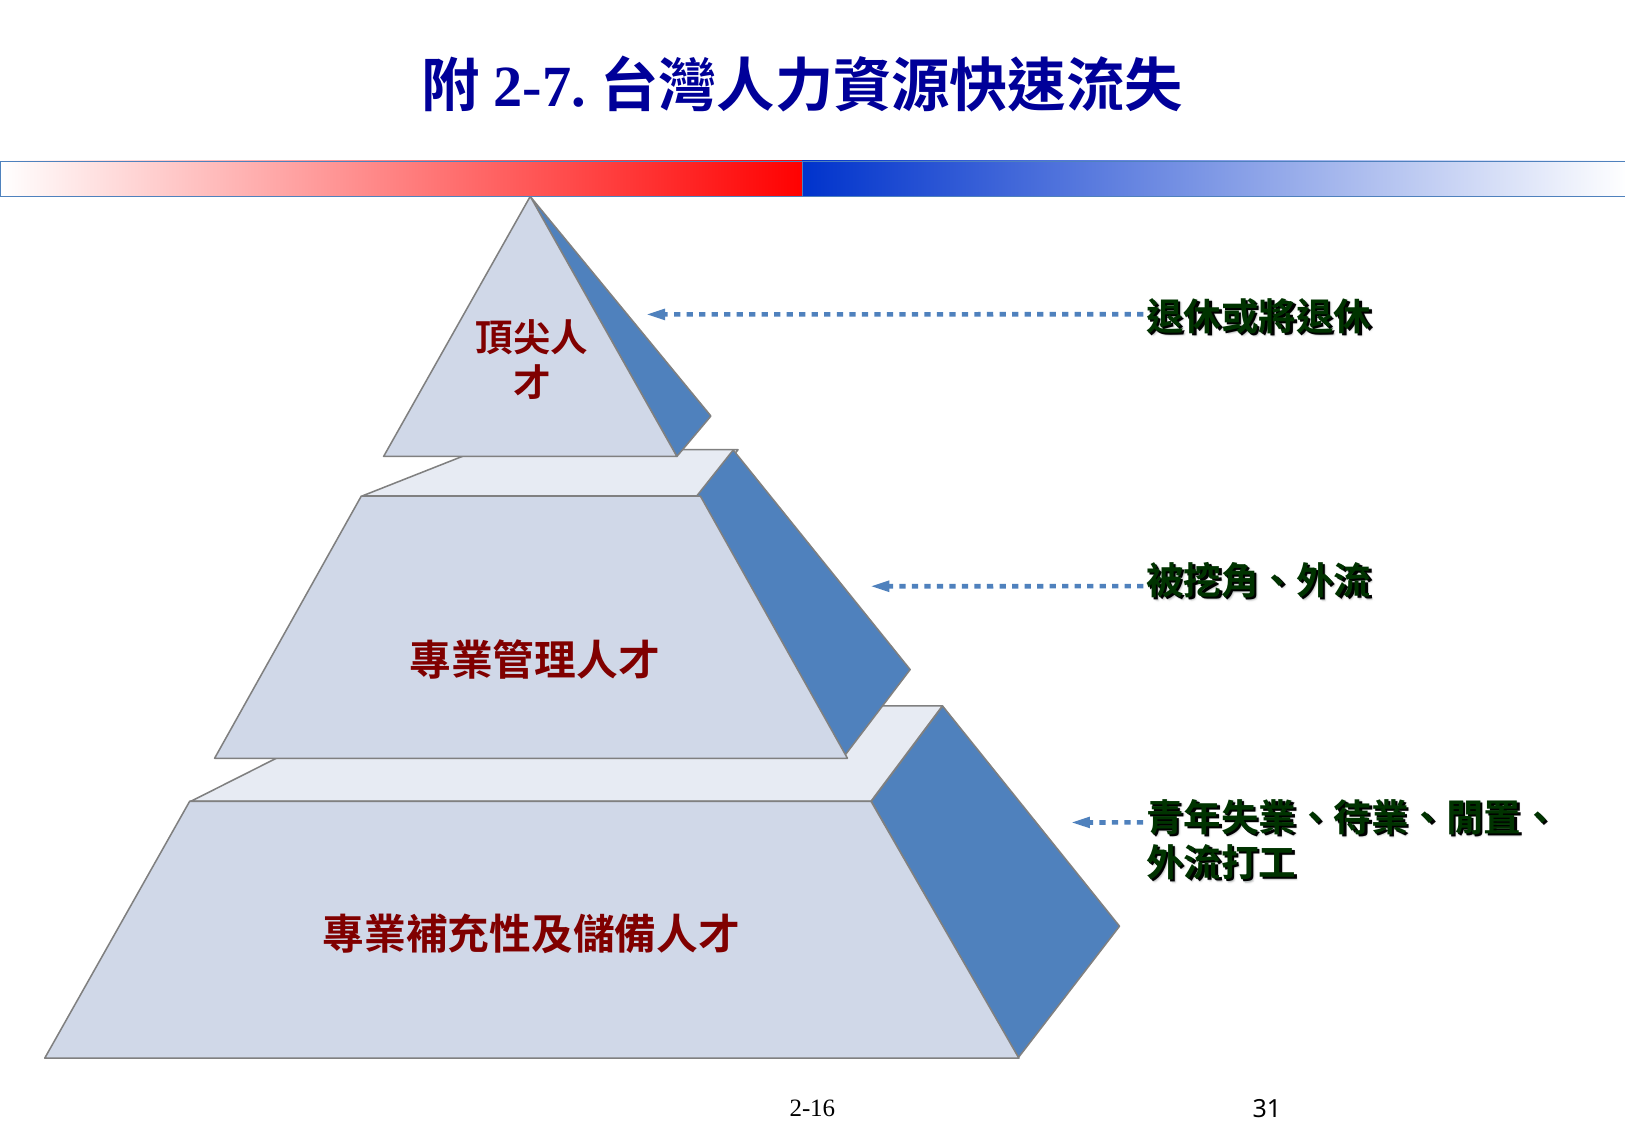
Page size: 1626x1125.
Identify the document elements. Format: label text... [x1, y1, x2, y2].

text_box 被挖角、外流 [1131, 549, 1390, 611]
text_box 2-16 [712, 1084, 913, 1125]
text_box 專業補充性及儲備人才 [184, 908, 879, 958]
text_box 附2-7.台灣人力資源快速流失 [87, 55, 1517, 126]
text_box 退休或將退休 [1131, 285, 1390, 346]
text_box 頂尖人才 [467, 314, 597, 404]
text_box 專業管理人才 [305, 633, 765, 683]
text_box 青年失業、待業、閒置、外流打工 [1131, 785, 1581, 892]
text_box 31 [1237, 1085, 1617, 1125]
text_box [0, 161, 1625, 1059]
